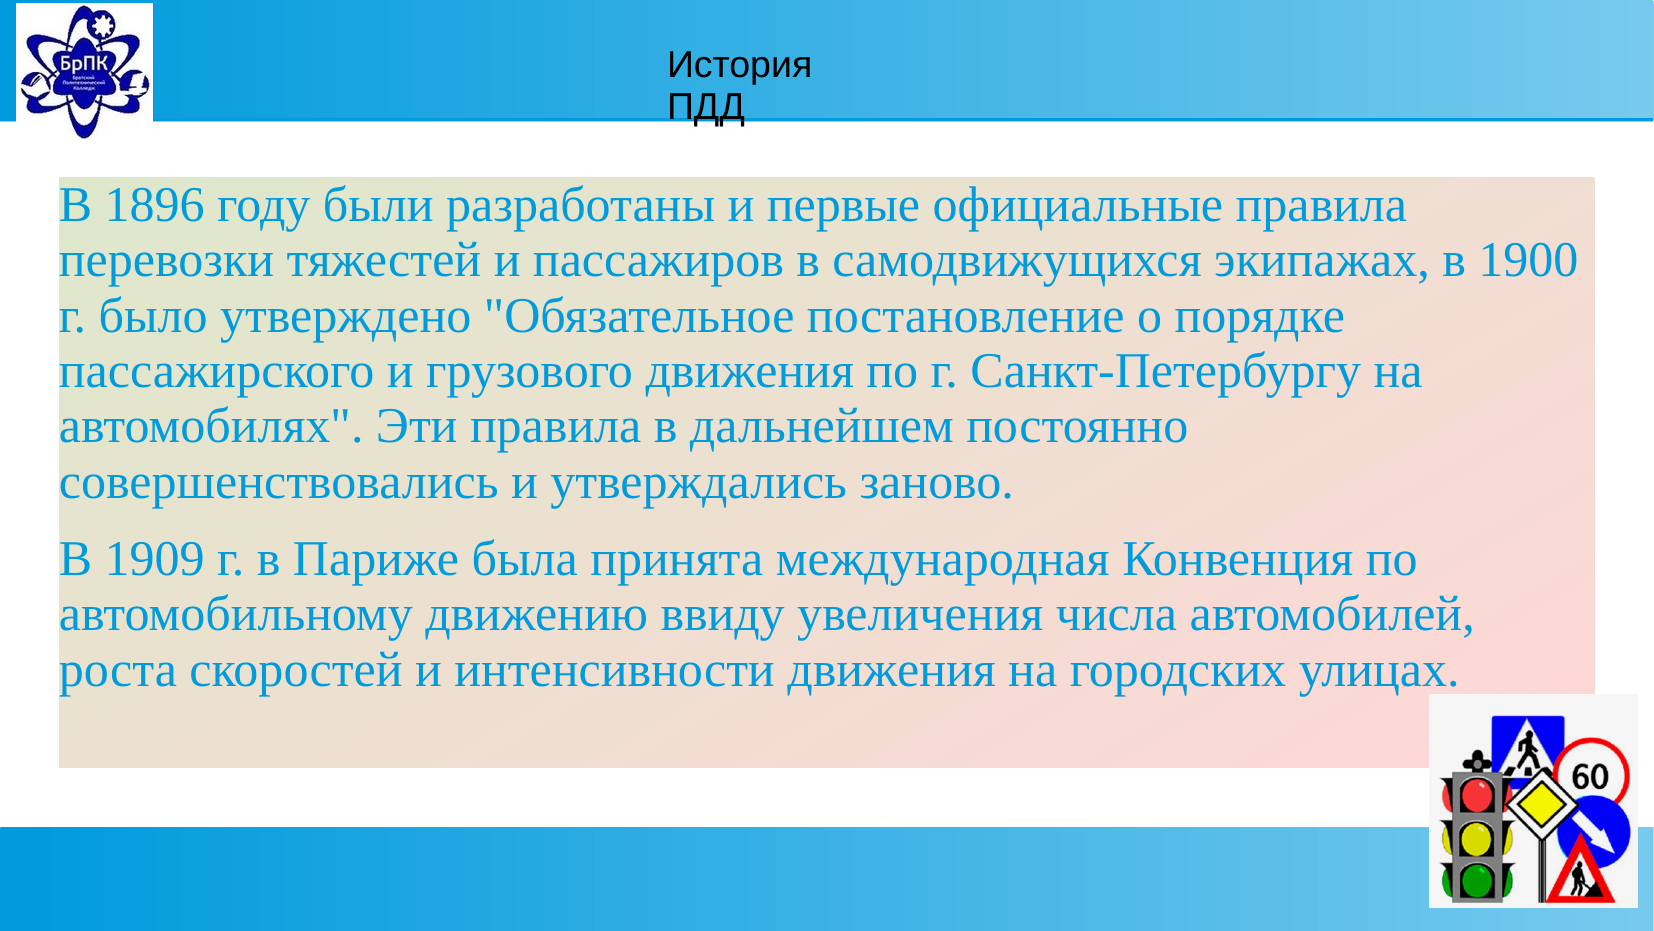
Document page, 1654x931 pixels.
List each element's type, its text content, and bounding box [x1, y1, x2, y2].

picture [16, 4, 153, 140]
picture [1429, 694, 1638, 908]
list В 1896 году были разработаны и первые официальные правила перевозки тяжестей и пассажиров в самодвижущихся экипажах, в 1900 г. было утверждено "Обязательное постановление о порядке пассажирского и грузового движения по г. Санкт-Петербургу на автомобилях". Эти правила в дальнейшем постоянно совершенствовались и утверждались заново. В 1909 г. в Париже была принята международная Конвенция по автомобильному движению ввиду увеличения числа автомобилей, роста скоростей и интенсивности движения на городских улицах. [59, 177, 1595, 768]
text_box История ПДД [652, 36, 916, 94]
